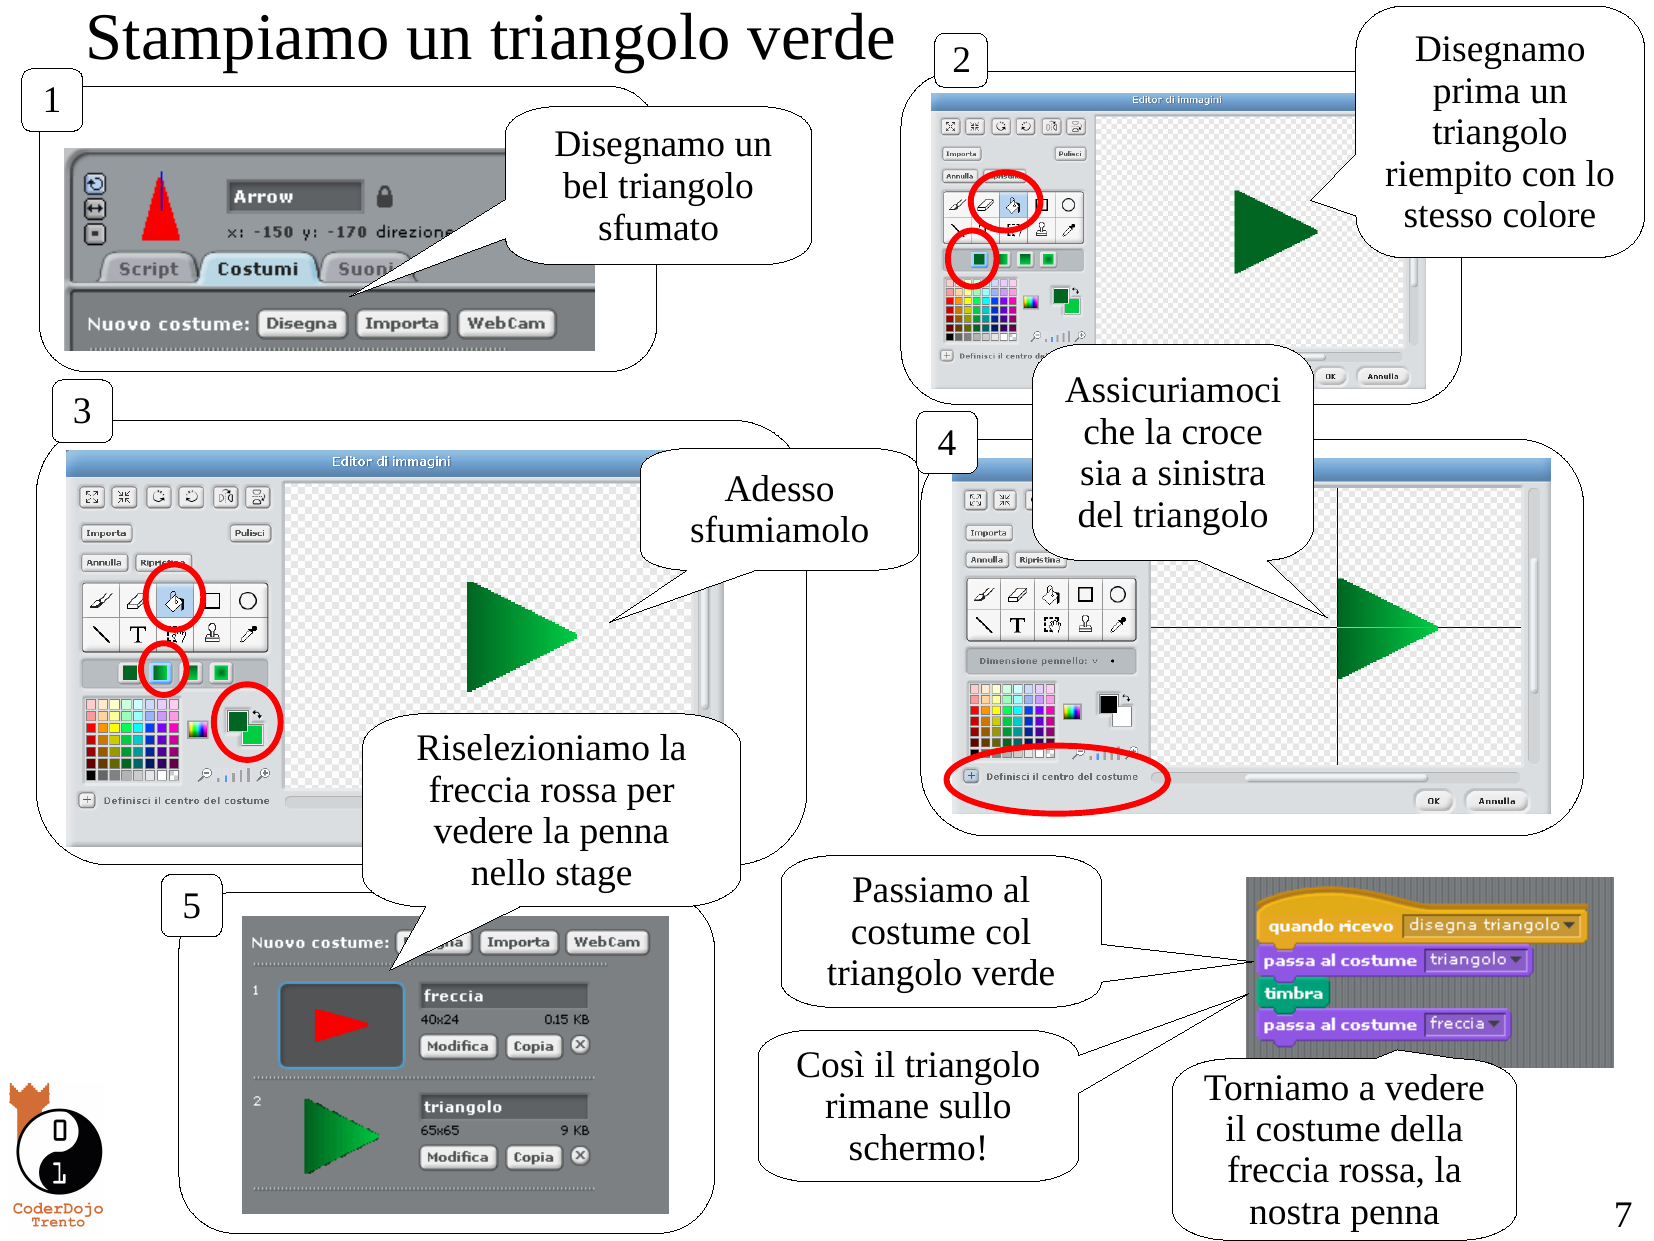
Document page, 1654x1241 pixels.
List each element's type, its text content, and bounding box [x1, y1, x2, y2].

text_box Stampiamo un triangolo verde [71, 0, 915, 100]
picture [64, 148, 595, 351]
text_box Disegnamo prima un triangolo riempito con lo stesso colore [1310, 6, 1645, 258]
text_box 2 [934, 33, 988, 88]
text_box 4 [916, 411, 978, 474]
text_box [724, 571, 807, 865]
picture [9, 1083, 104, 1237]
text_box Passiamo al costume col triangolo verde [781, 855, 1254, 1008]
picture [931, 93, 1426, 390]
text_box [900, 71, 1355, 405]
text_box [36, 420, 791, 865]
text_box [178, 892, 715, 1234]
picture [952, 795, 1007, 814]
picture [242, 916, 669, 1214]
text_box 7 [1599, 1186, 1650, 1241]
text_box Adesso sfumiamolo [609, 448, 919, 623]
text_box 1 [21, 68, 83, 132]
picture [952, 749, 1164, 810]
text_box [39, 100, 657, 372]
text_box [978, 439, 1032, 458]
picture [66, 450, 724, 847]
picture [1246, 877, 1614, 1068]
text_box [920, 439, 1584, 836]
text_box Disegnamo un bel triangolo sfumato [349, 106, 812, 297]
text_box Torniamo a vedere il costume della freccia rossa, la nostra penna [1172, 1049, 1517, 1241]
text_box Così il triangolo rimane sullo schermo! [758, 993, 1249, 1182]
text_box [1314, 258, 1462, 405]
text_box Riselezioniamo la freccia rossa per vedere la penna nello stage [362, 713, 741, 971]
text_box Assicuriamoci che la croce sia a sinistra del triangolo [1032, 344, 1328, 618]
text_box 3 [52, 379, 113, 443]
text_box 5 [161, 874, 223, 937]
picture [952, 458, 1551, 814]
